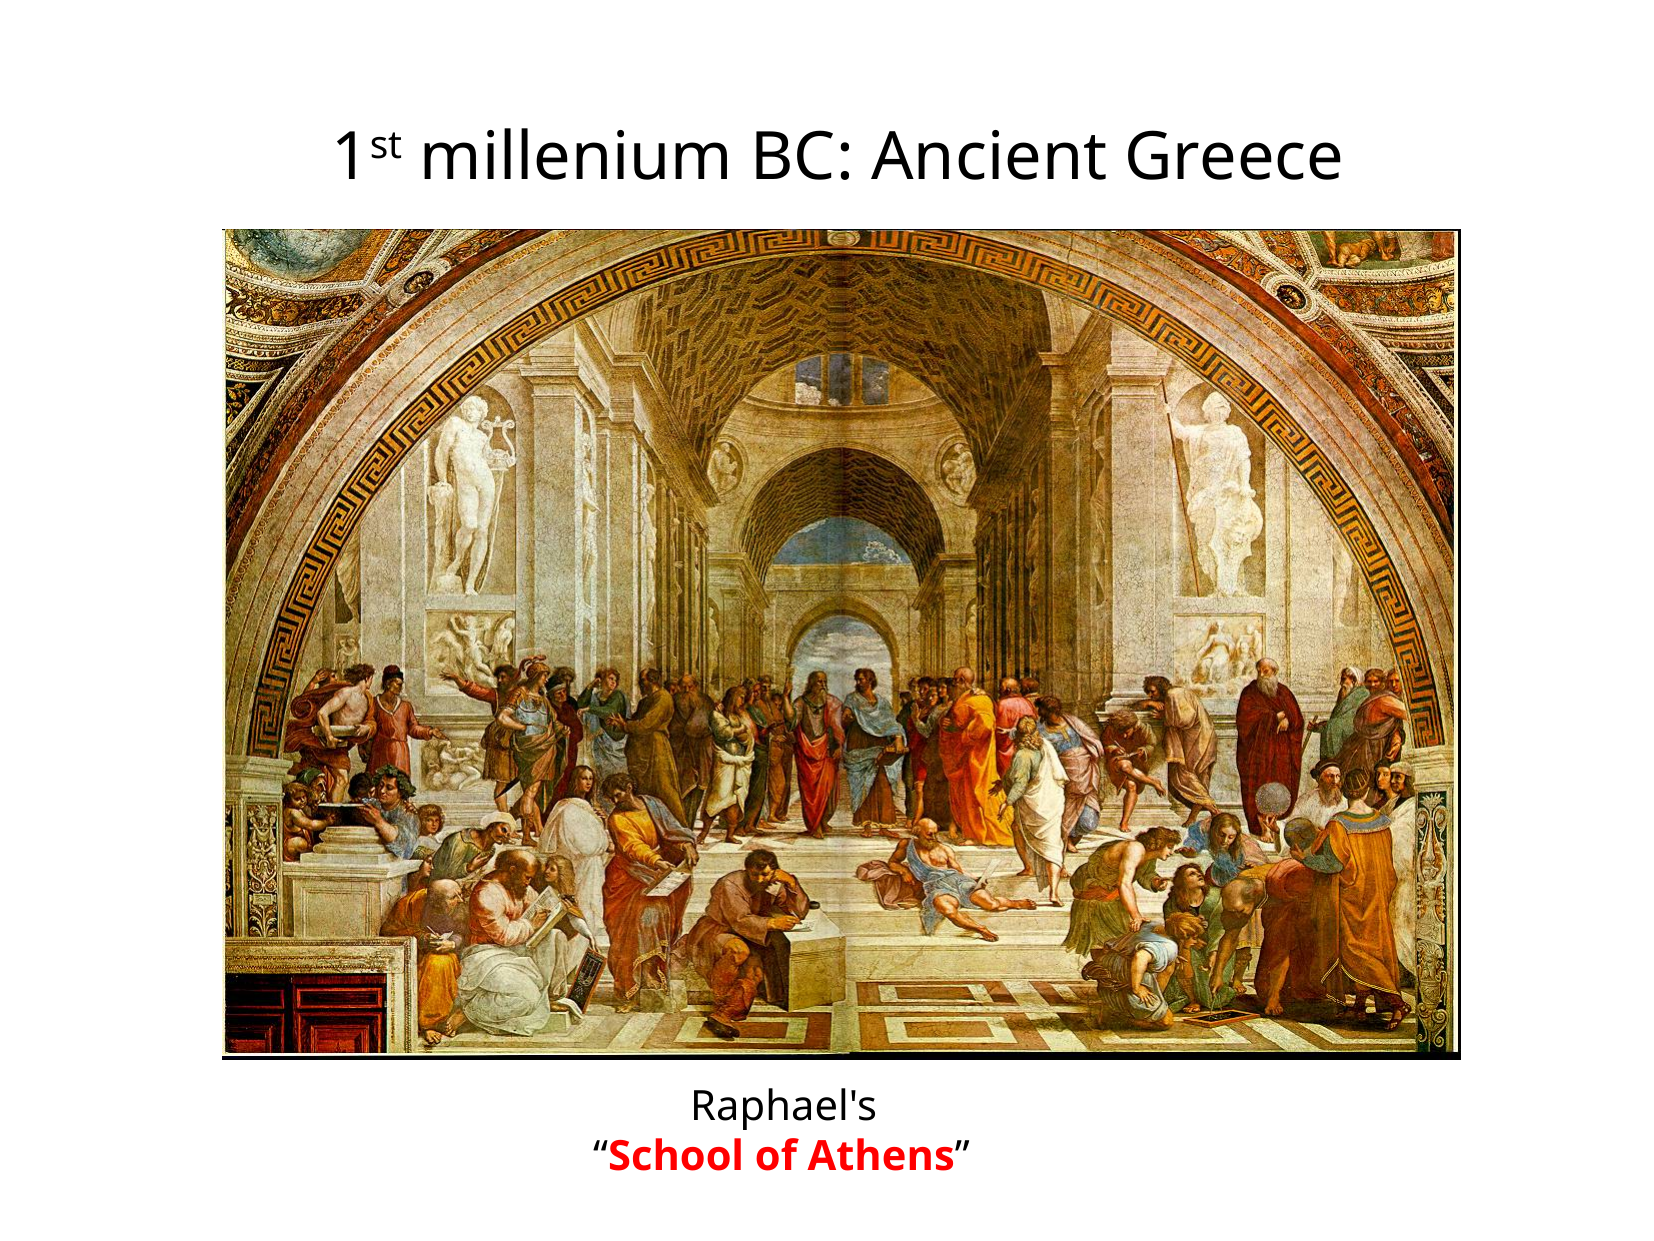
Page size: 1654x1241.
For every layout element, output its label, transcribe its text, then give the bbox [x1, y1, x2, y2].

title Raphael's “School of Athens” [37, 1025, 1526, 1232]
title 1st millenium BC: Ancient Greece [82, 49, 1571, 257]
picture [222, 229, 1461, 1025]
